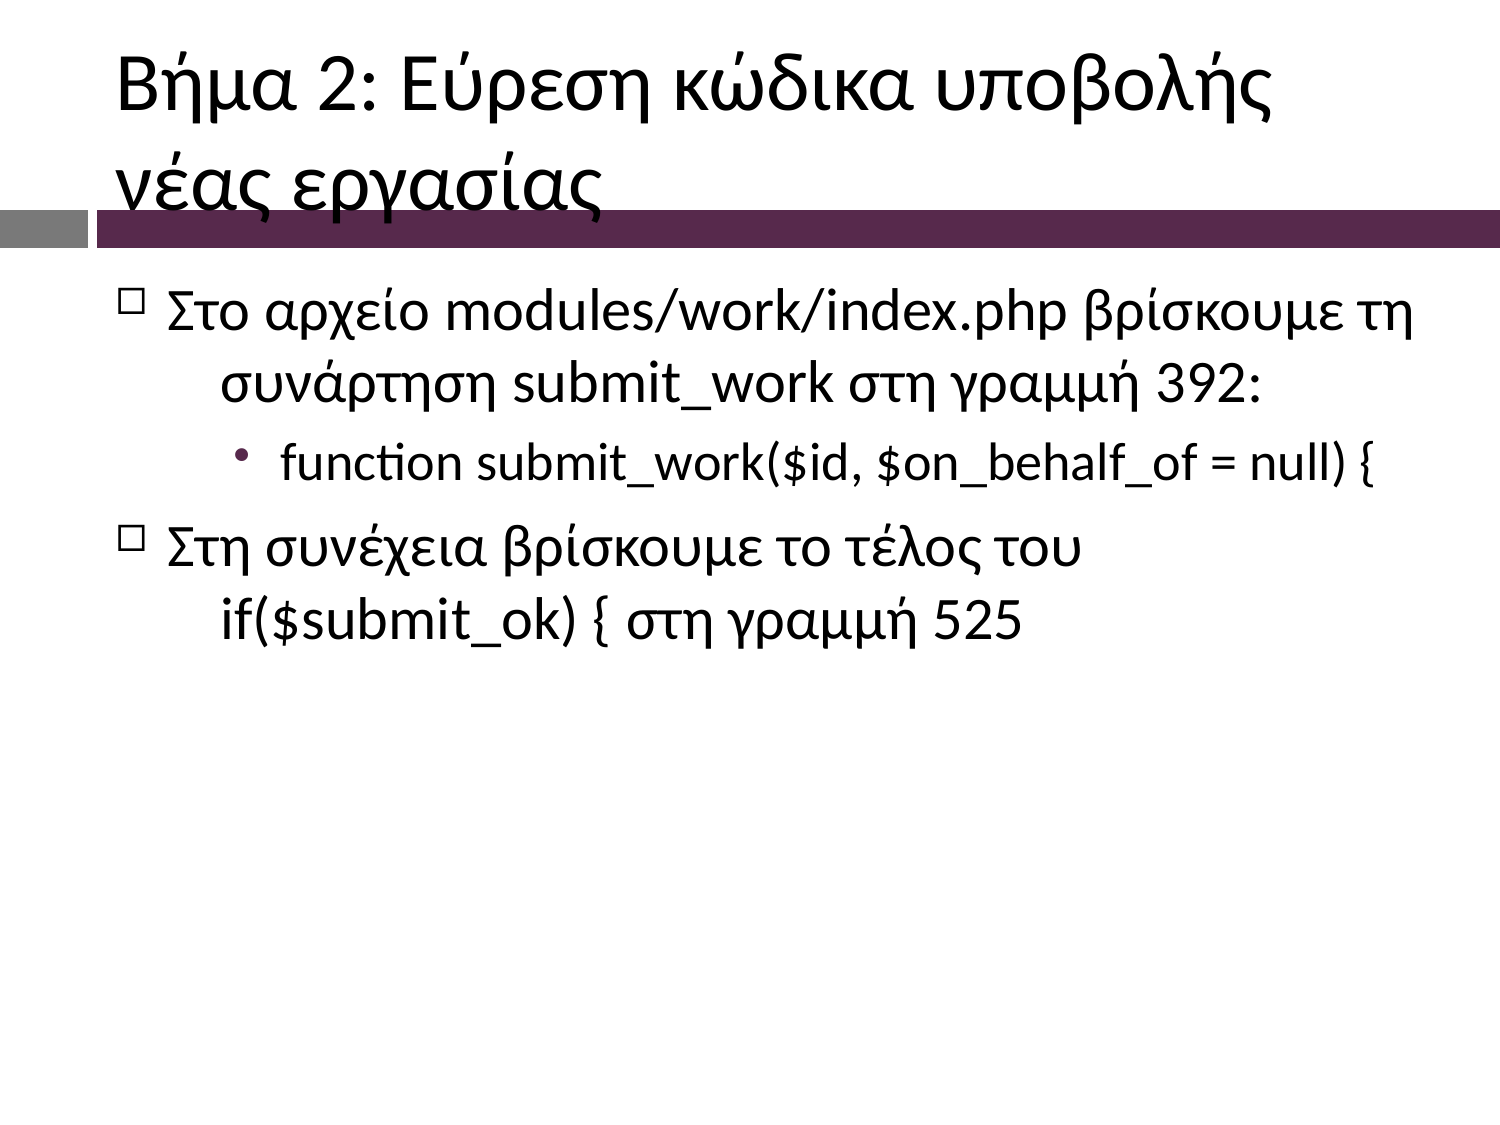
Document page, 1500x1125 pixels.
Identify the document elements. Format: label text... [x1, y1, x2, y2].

list Στο αρχείο modules/work/index.php βρίσκουμε τη συνάρτηση submit_work στη γραμμή 392: function submit_work($id, $on_behalf_of = null) { Στη συνέχεια βρίσκουμε το τέλος του if($submit_ok) { στη γραμμή 525 [100, 262, 1438, 1000]
title Βήμα 2: Εύρεση κώδικα υποβολής νέας εργασίας [100, 19, 1438, 182]
